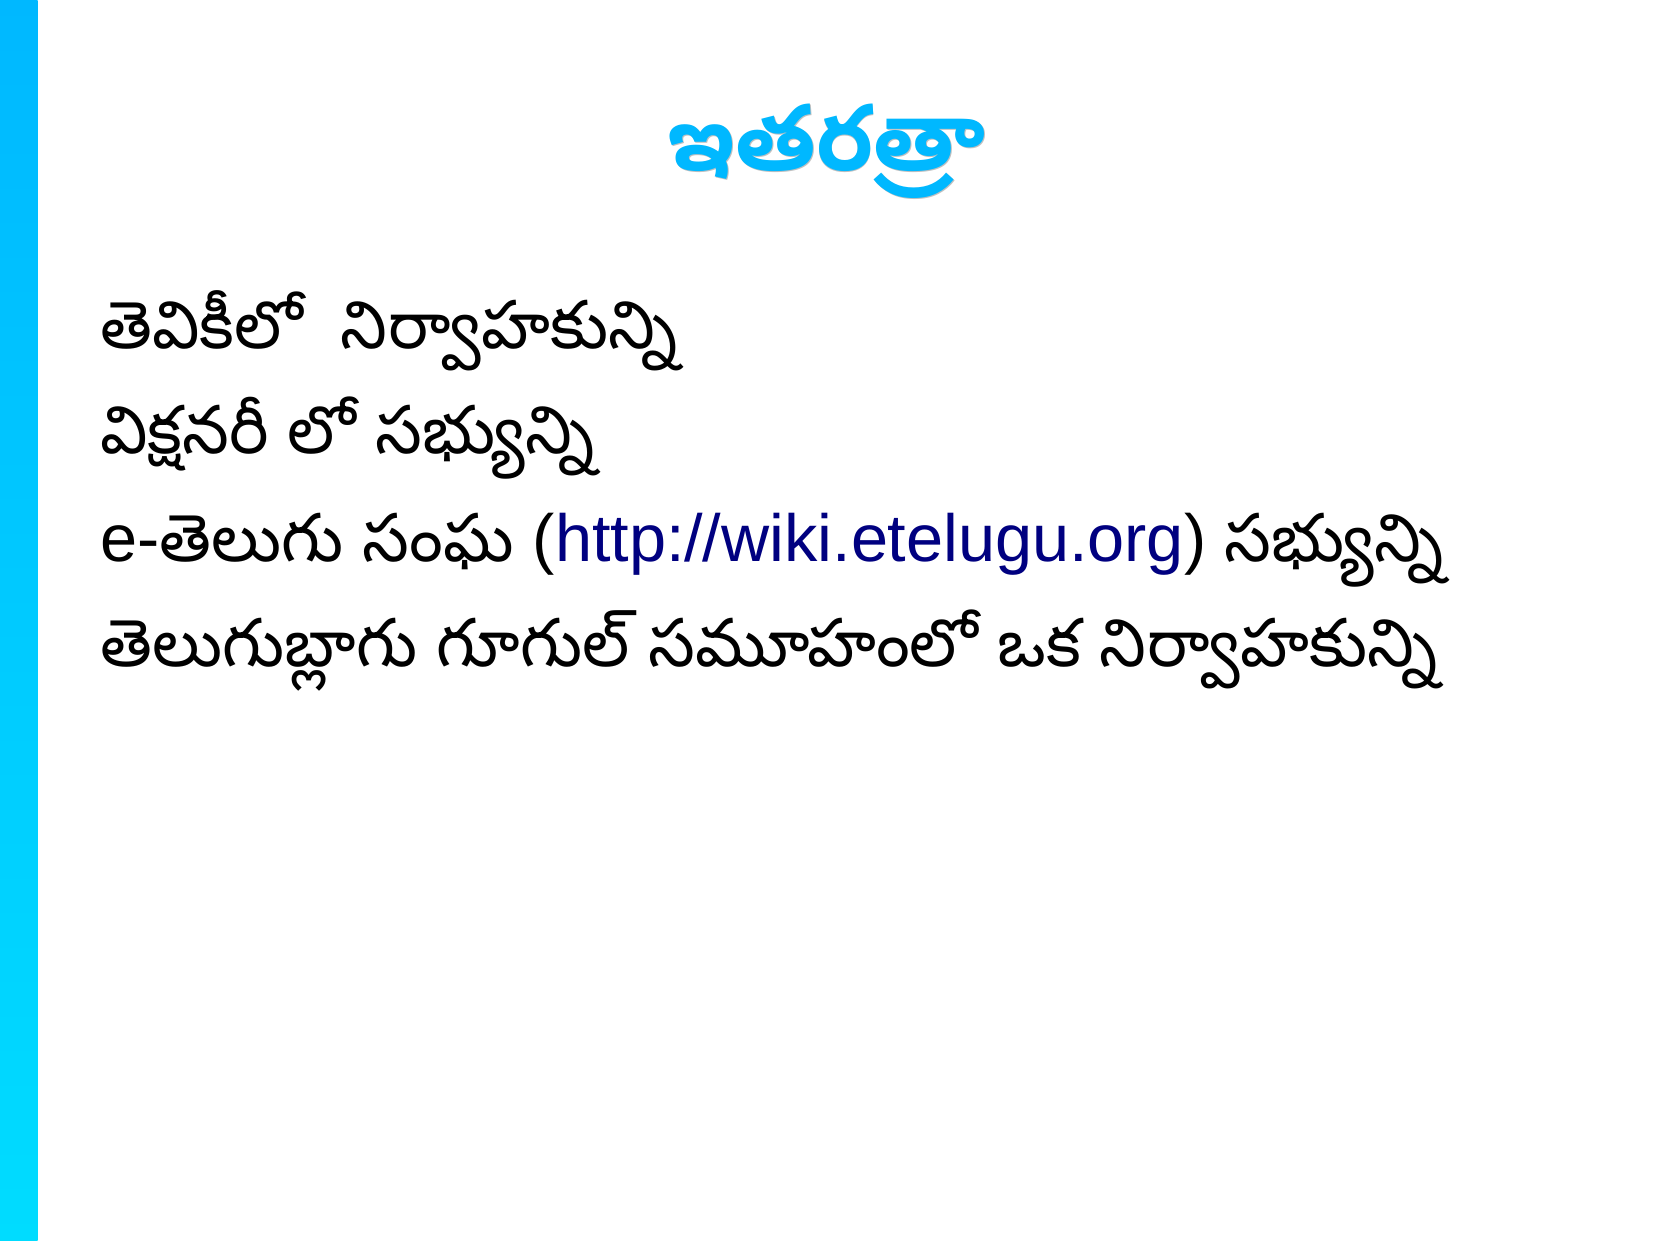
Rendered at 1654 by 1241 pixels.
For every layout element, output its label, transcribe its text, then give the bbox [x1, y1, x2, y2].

picture [0, 0, 1654, 1241]
list తెవికీలో నిర్వాహకున్ని విక్షనరీ లో సభ్యున్ని e-తెలుగు సంఘ (http://wiki.etelugu.org) సభ్యున్ని తెలుగుబ్లాగు గూగుల్ సమూహంలో ఒక నిర్వాహకున్ని [82, 290, 1571, 1109]
title ఇతరత్రా [82, 49, 1571, 257]
